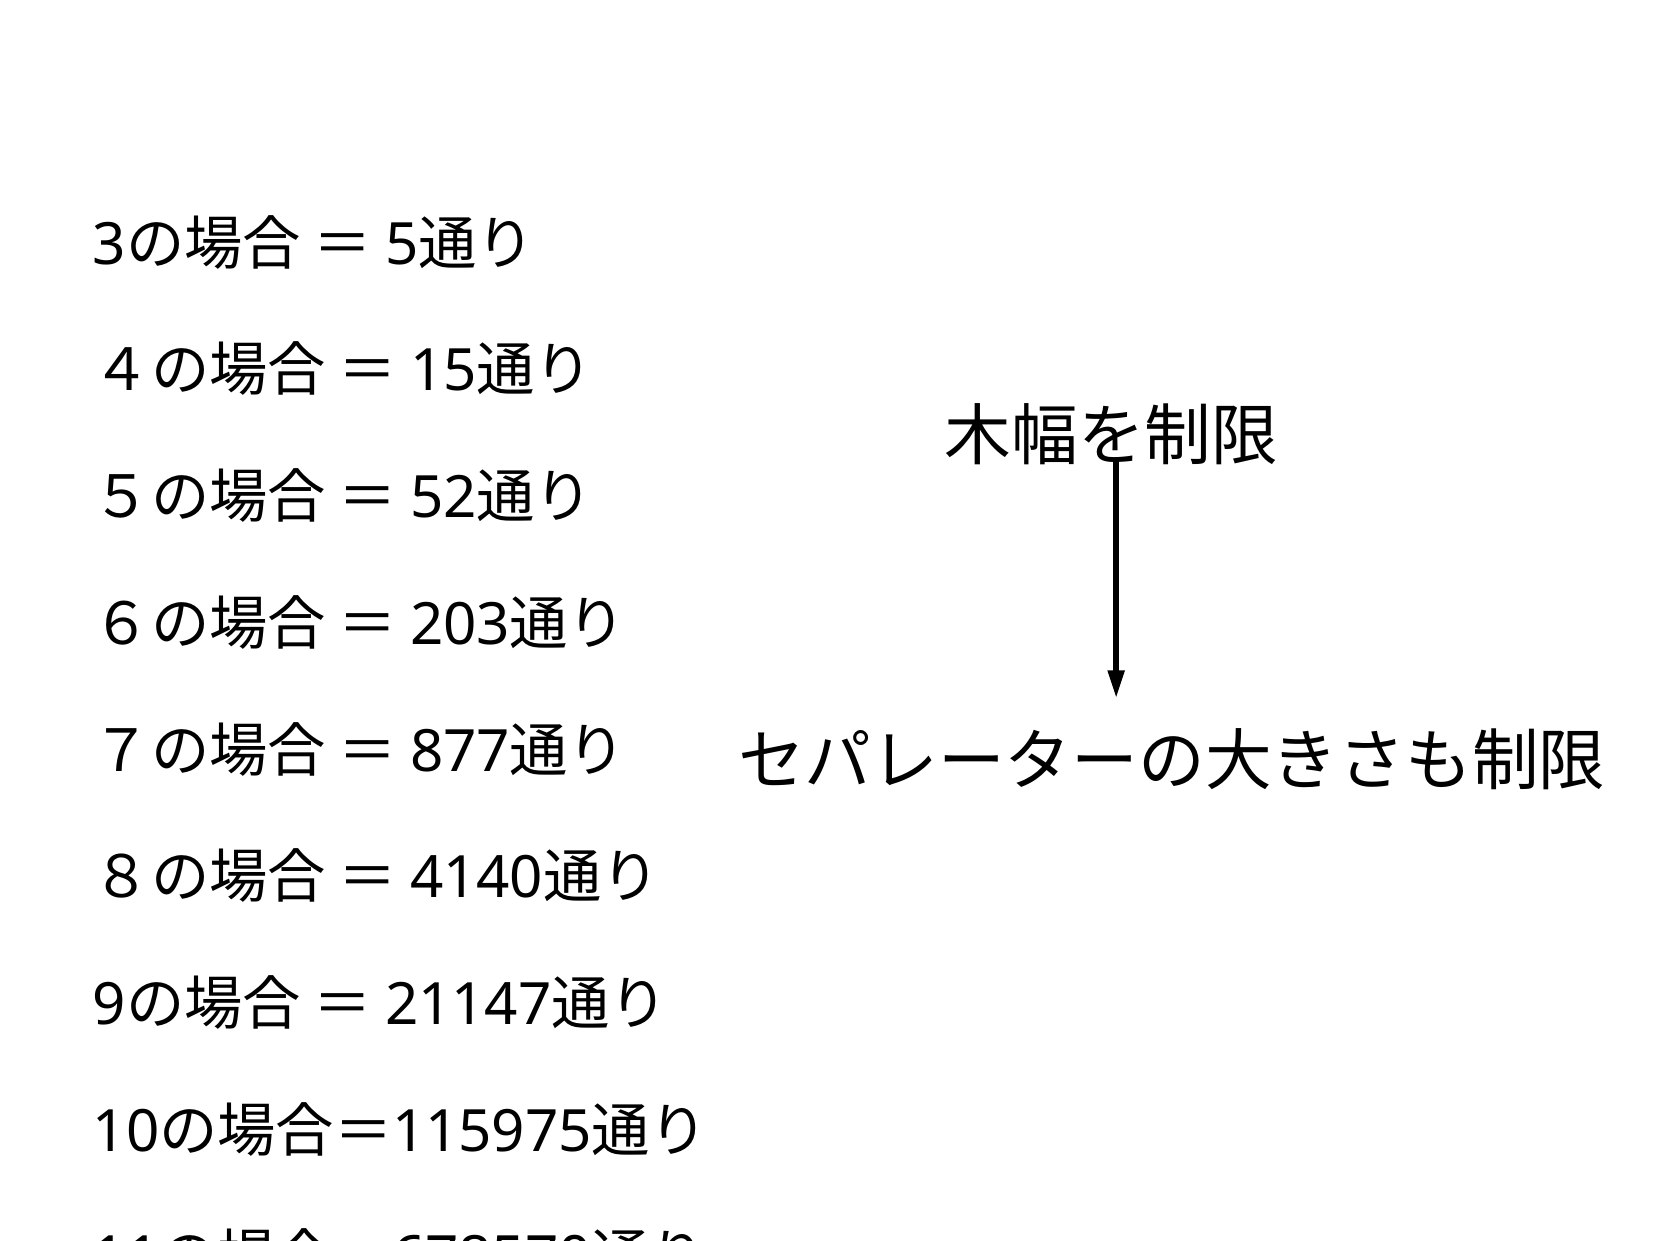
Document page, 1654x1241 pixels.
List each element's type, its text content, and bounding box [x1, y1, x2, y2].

text_box 木幅を制限 [927, 372, 1281, 465]
text_box セパレーターの大きさも制限 [720, 696, 1625, 790]
text_box 3の場合 ＝ 5通り ４の場合 ＝ 15通り ５の場合 ＝ 52通り ６の場合 ＝ 203通り ７の場合 ＝ 877通り ８の場合 ＝ 4140通り 9の場合 ＝ 21147通り 10の場合＝115975通り 11の場合＝678570通り 12の場合＝4213597通り [75, 144, 766, 1075]
